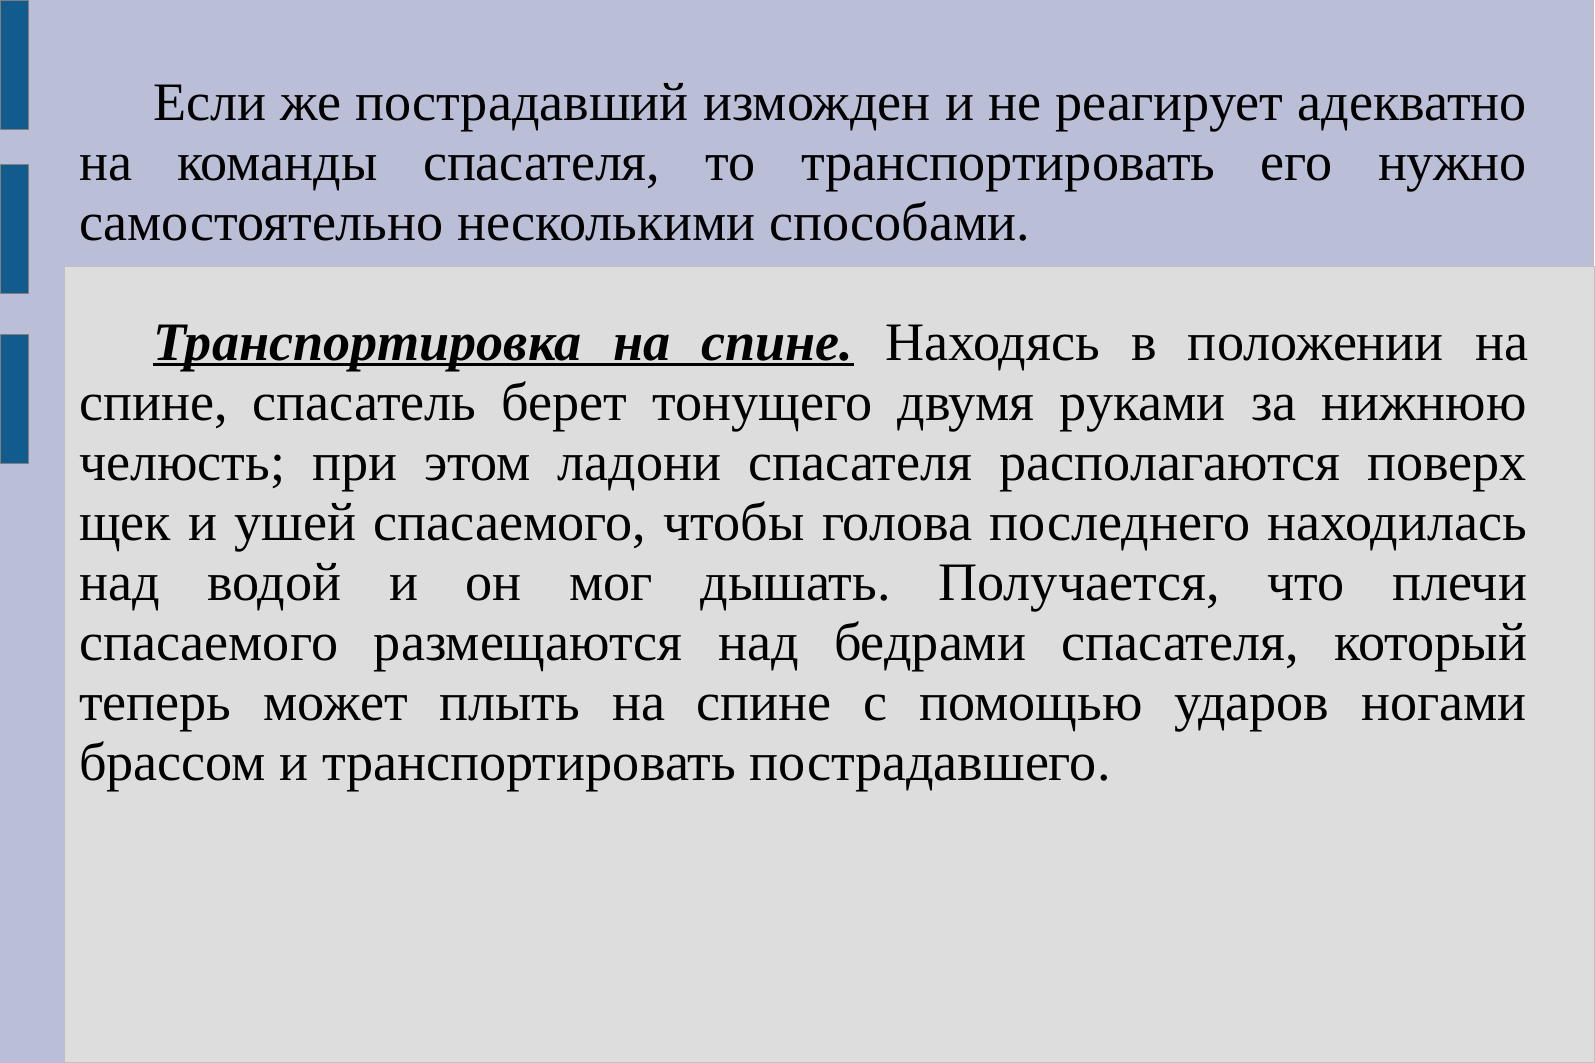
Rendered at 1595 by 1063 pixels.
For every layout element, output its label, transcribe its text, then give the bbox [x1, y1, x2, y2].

text_box Если же пострадавший изможден и не реагирует адекватно на команды спасателя, то транспортировать его нужно самостоятельно несколькими способами. Транспортировка на спине. Находясь в положении на спине, спасатель берет тонущего двумя руками за нижнюю челюсть; при этом ладони спасателя располагаются поверх щек и ушей спасаемого, чтобы голова последнего находилась над водой и он мог дышать. Получается, что плечи спасаемого размещаются над бедрами спасателя, который теперь может плыть на спине с помощью ударов ногами брассом и транспортировать пострадавшего. [64, 64, 1544, 1014]
